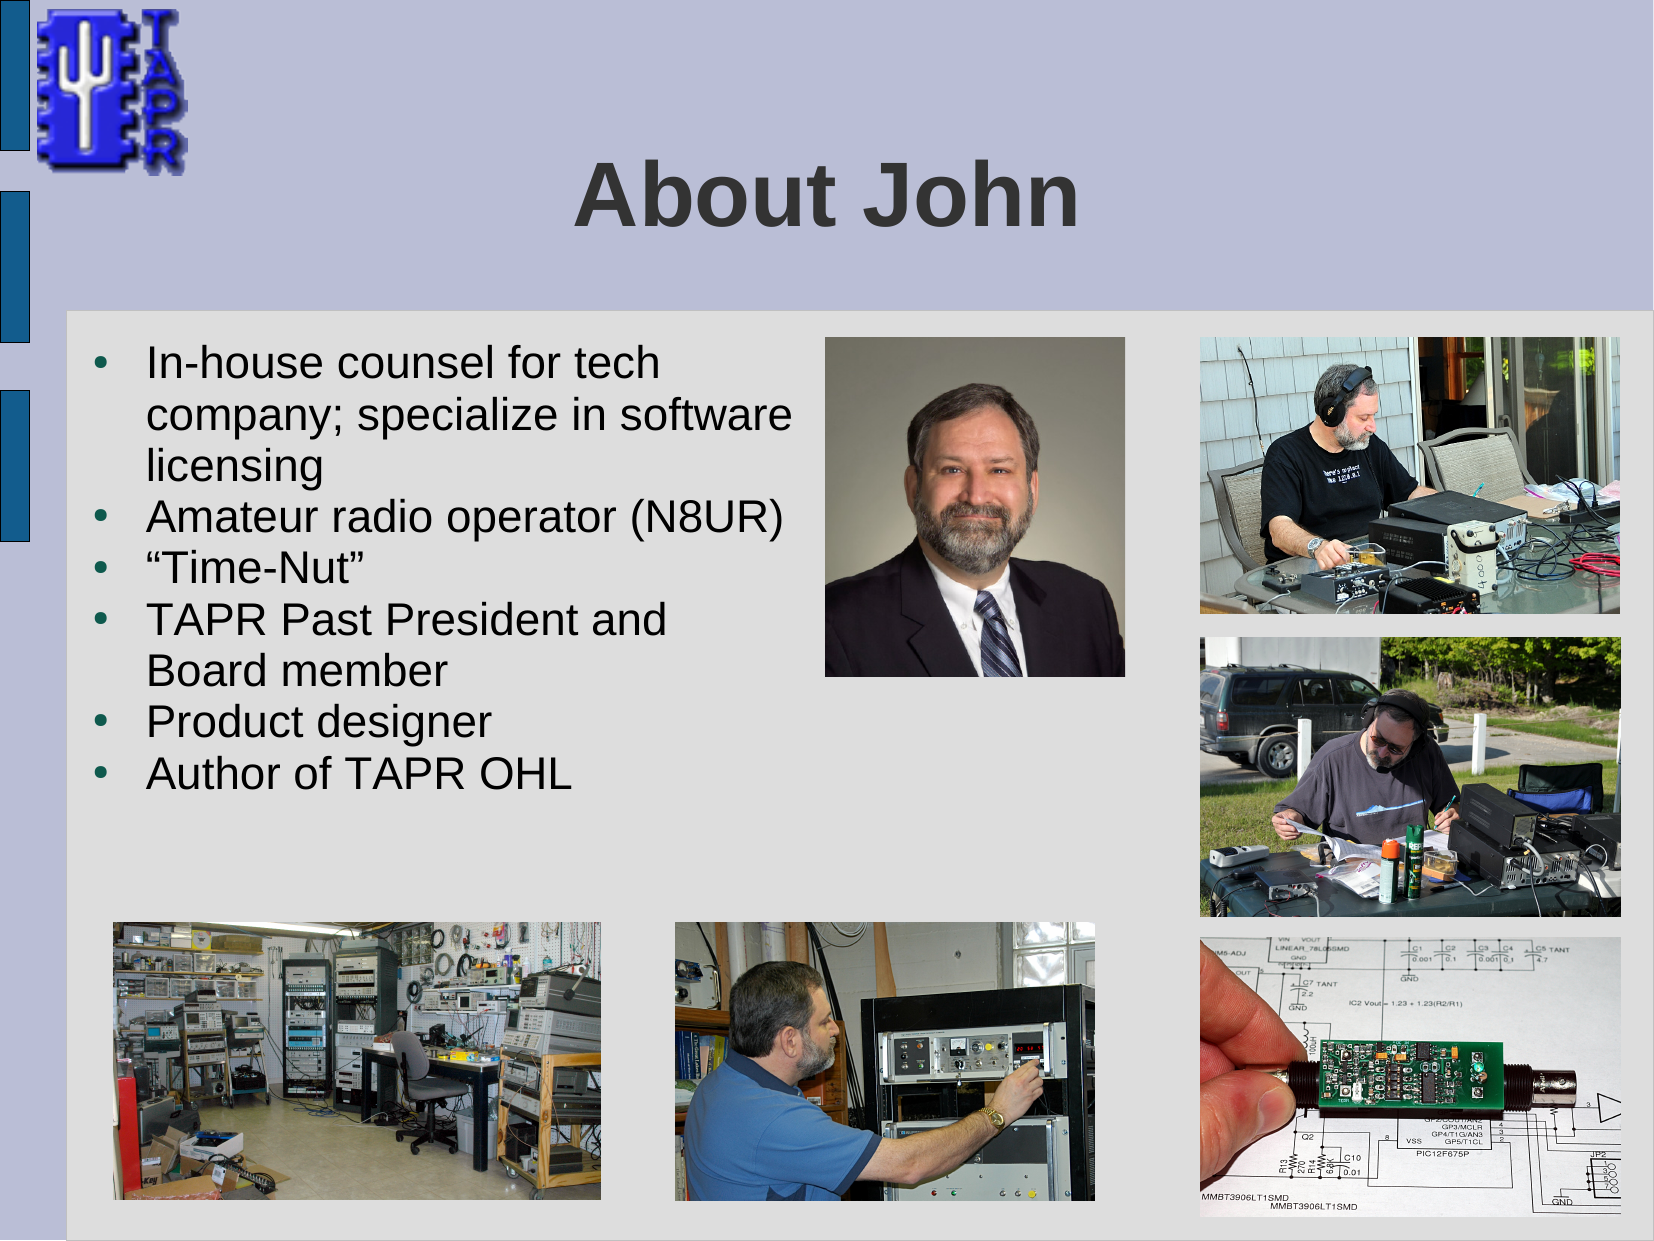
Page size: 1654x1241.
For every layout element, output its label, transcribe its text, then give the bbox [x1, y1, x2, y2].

picture [1200, 637, 1621, 917]
picture [863, 922, 1096, 1201]
picture [863, 337, 1126, 677]
picture [1200, 337, 1621, 614]
picture [1200, 937, 1621, 1217]
picture [37, 9, 188, 176]
list In-house counsel for tech company; specialize in software licensing Amateur radio operator (N8UR) “Time-Nut” TAPR Past President and Board member Product designer Author of TAPR OHL [75, 337, 863, 1201]
title About John [121, 91, 1534, 299]
